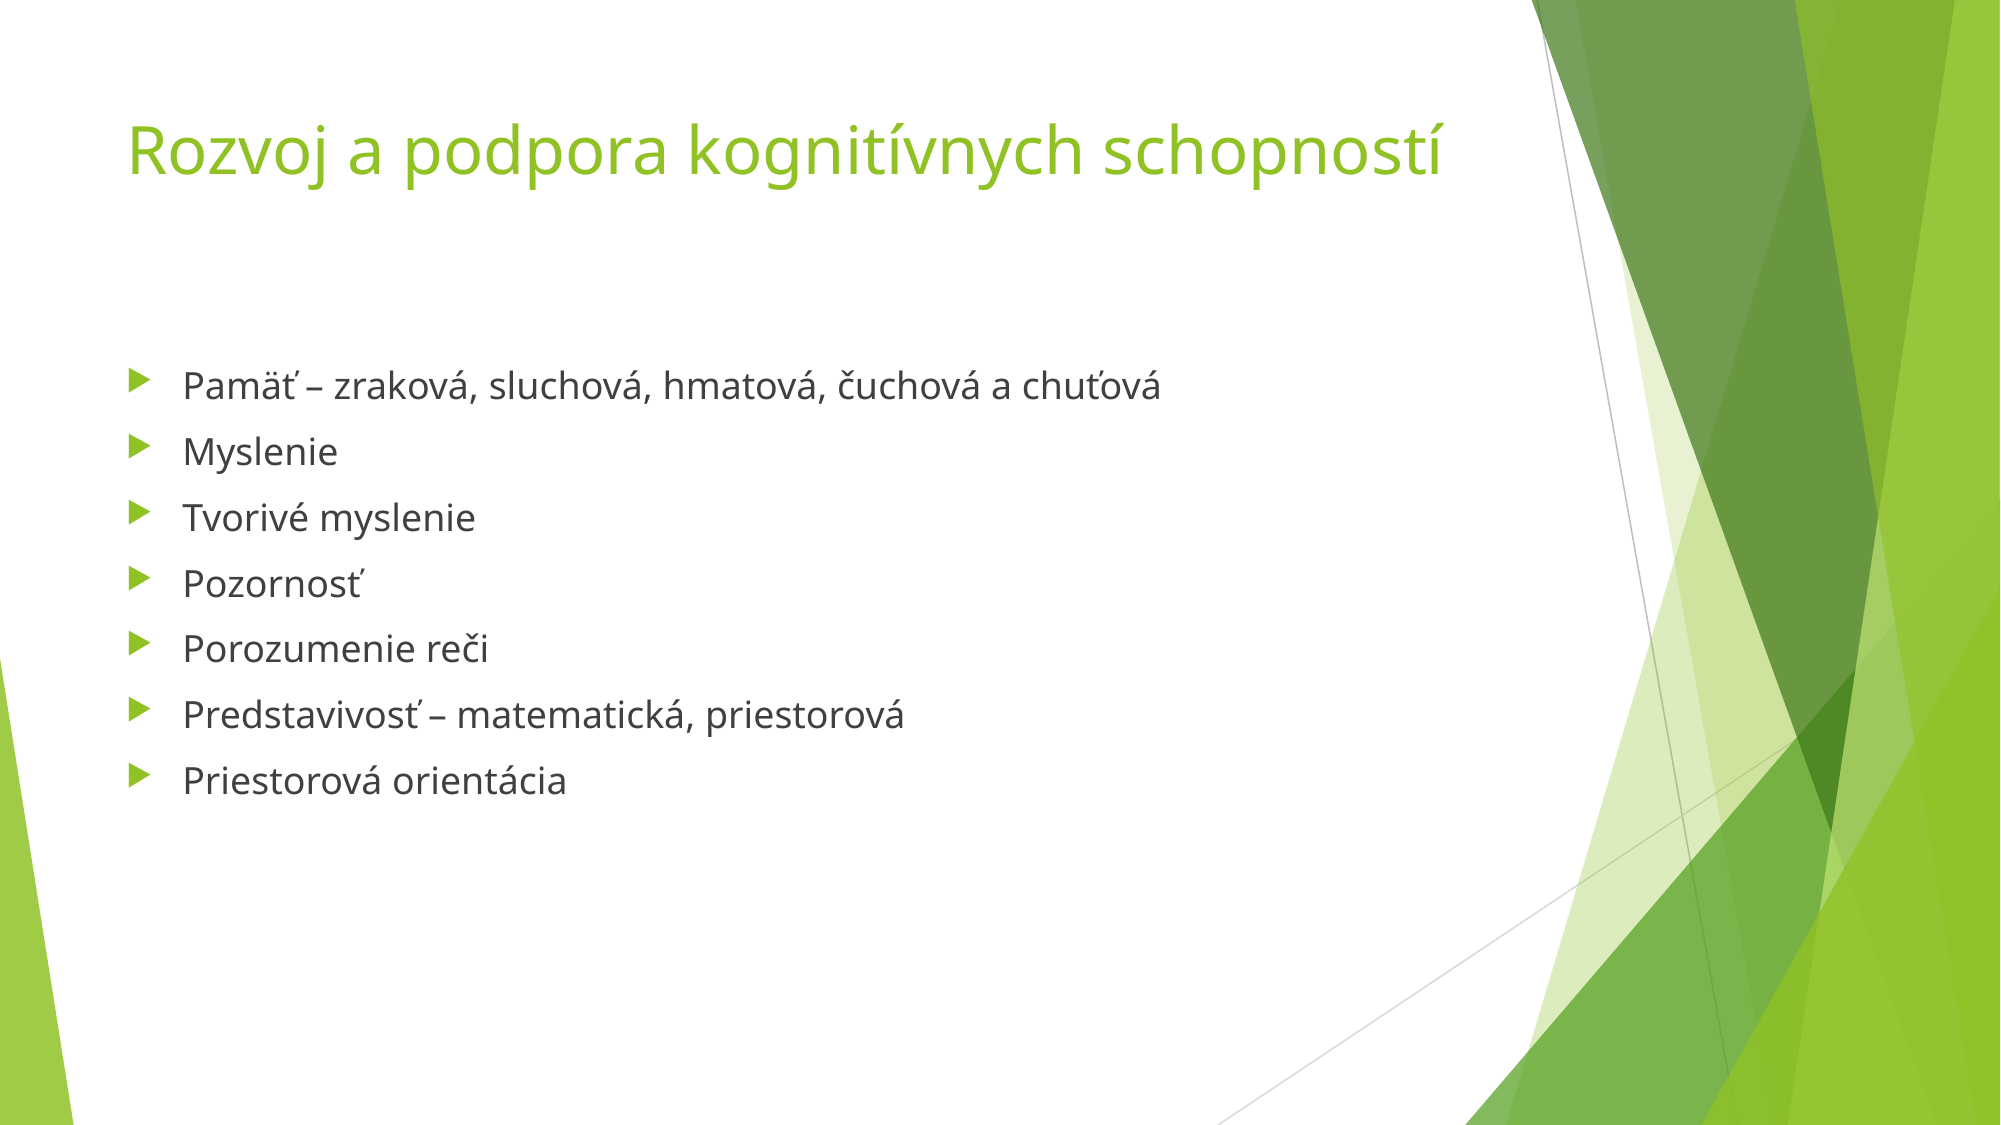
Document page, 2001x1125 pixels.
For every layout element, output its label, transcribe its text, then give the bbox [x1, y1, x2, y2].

title Rozvoj a podpora kognitívnych schopností [111, 99, 1522, 248]
list Pamäť – zraková, sluchová, hmatová, čuchová a chuťová Myslenie Tvorivé myslenie Pozornosť Porozumenie reči Predstavivosť – matematická, priestorová Priestorová orientácia [111, 354, 1522, 992]
